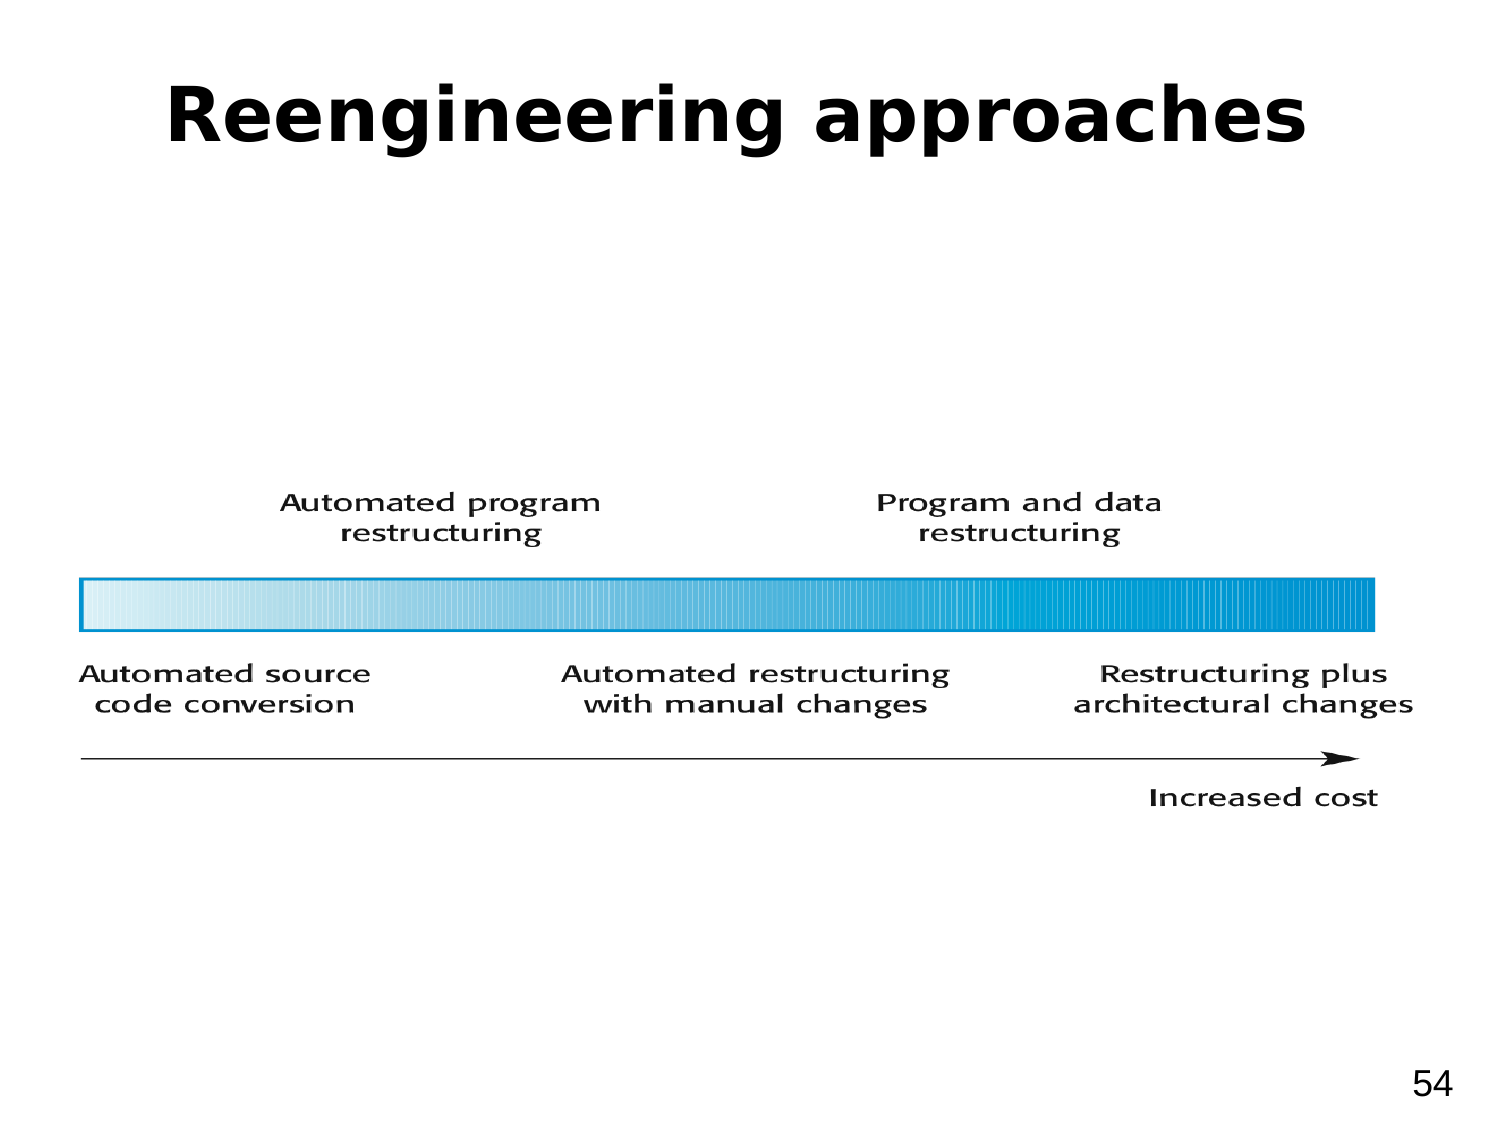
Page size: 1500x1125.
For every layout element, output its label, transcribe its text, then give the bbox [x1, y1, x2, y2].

title Reengineering approaches [75, 44, 1425, 177]
picture [74, 402, 1425, 897]
